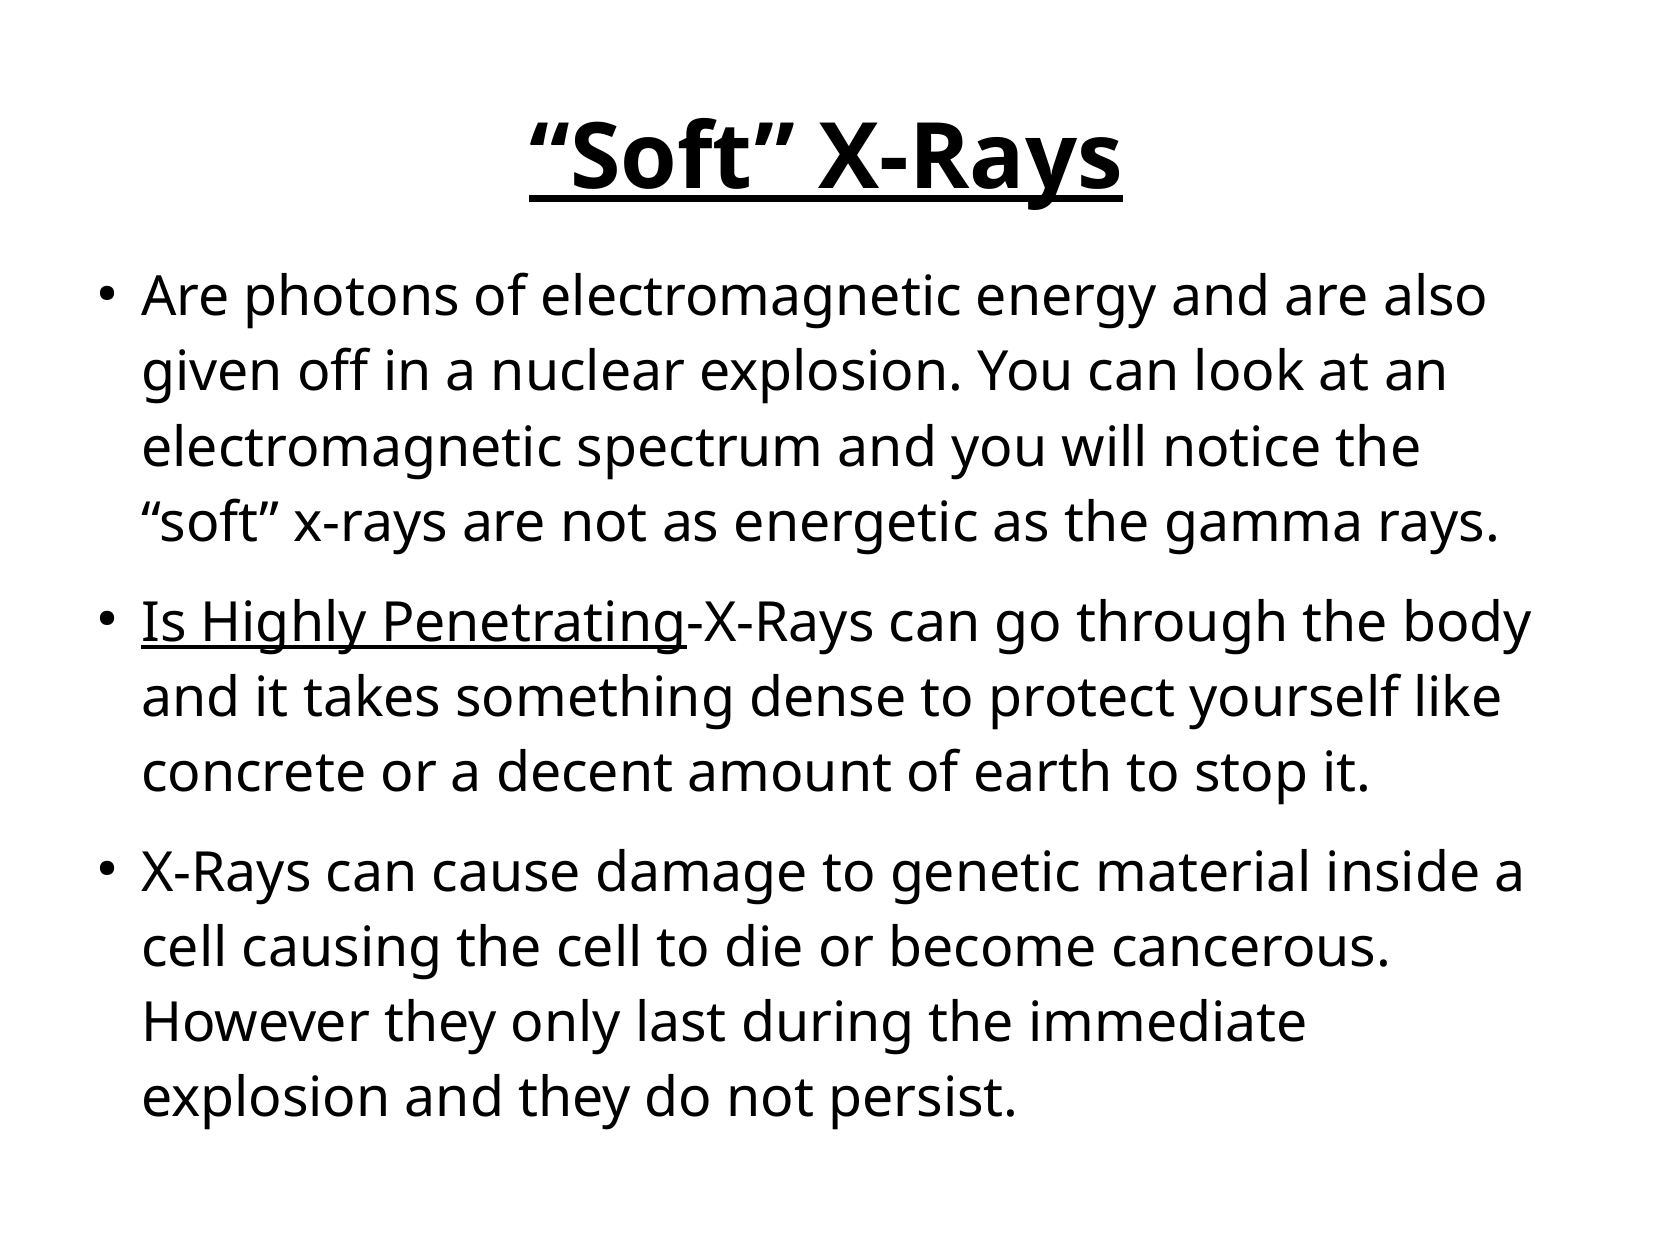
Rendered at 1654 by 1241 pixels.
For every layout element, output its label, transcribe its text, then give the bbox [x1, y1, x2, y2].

title “Soft” X-Rays [82, 49, 1571, 256]
list Are photons of electromagnetic energy and are also given off in a nuclear explosion. You can look at an electromagnetic spectrum and you will notice the “soft” x-rays are not as energetic as the gamma rays. Is Highly Penetrating-X-Rays can go through the body and it takes something dense to protect yourself like concrete or a decent amount of earth to stop it. X-Rays can cause damage to genetic material inside a cell causing the cell to die or become cancerous. However they only last during the immediate explosion and they do not persist. [82, 256, 1571, 1139]
